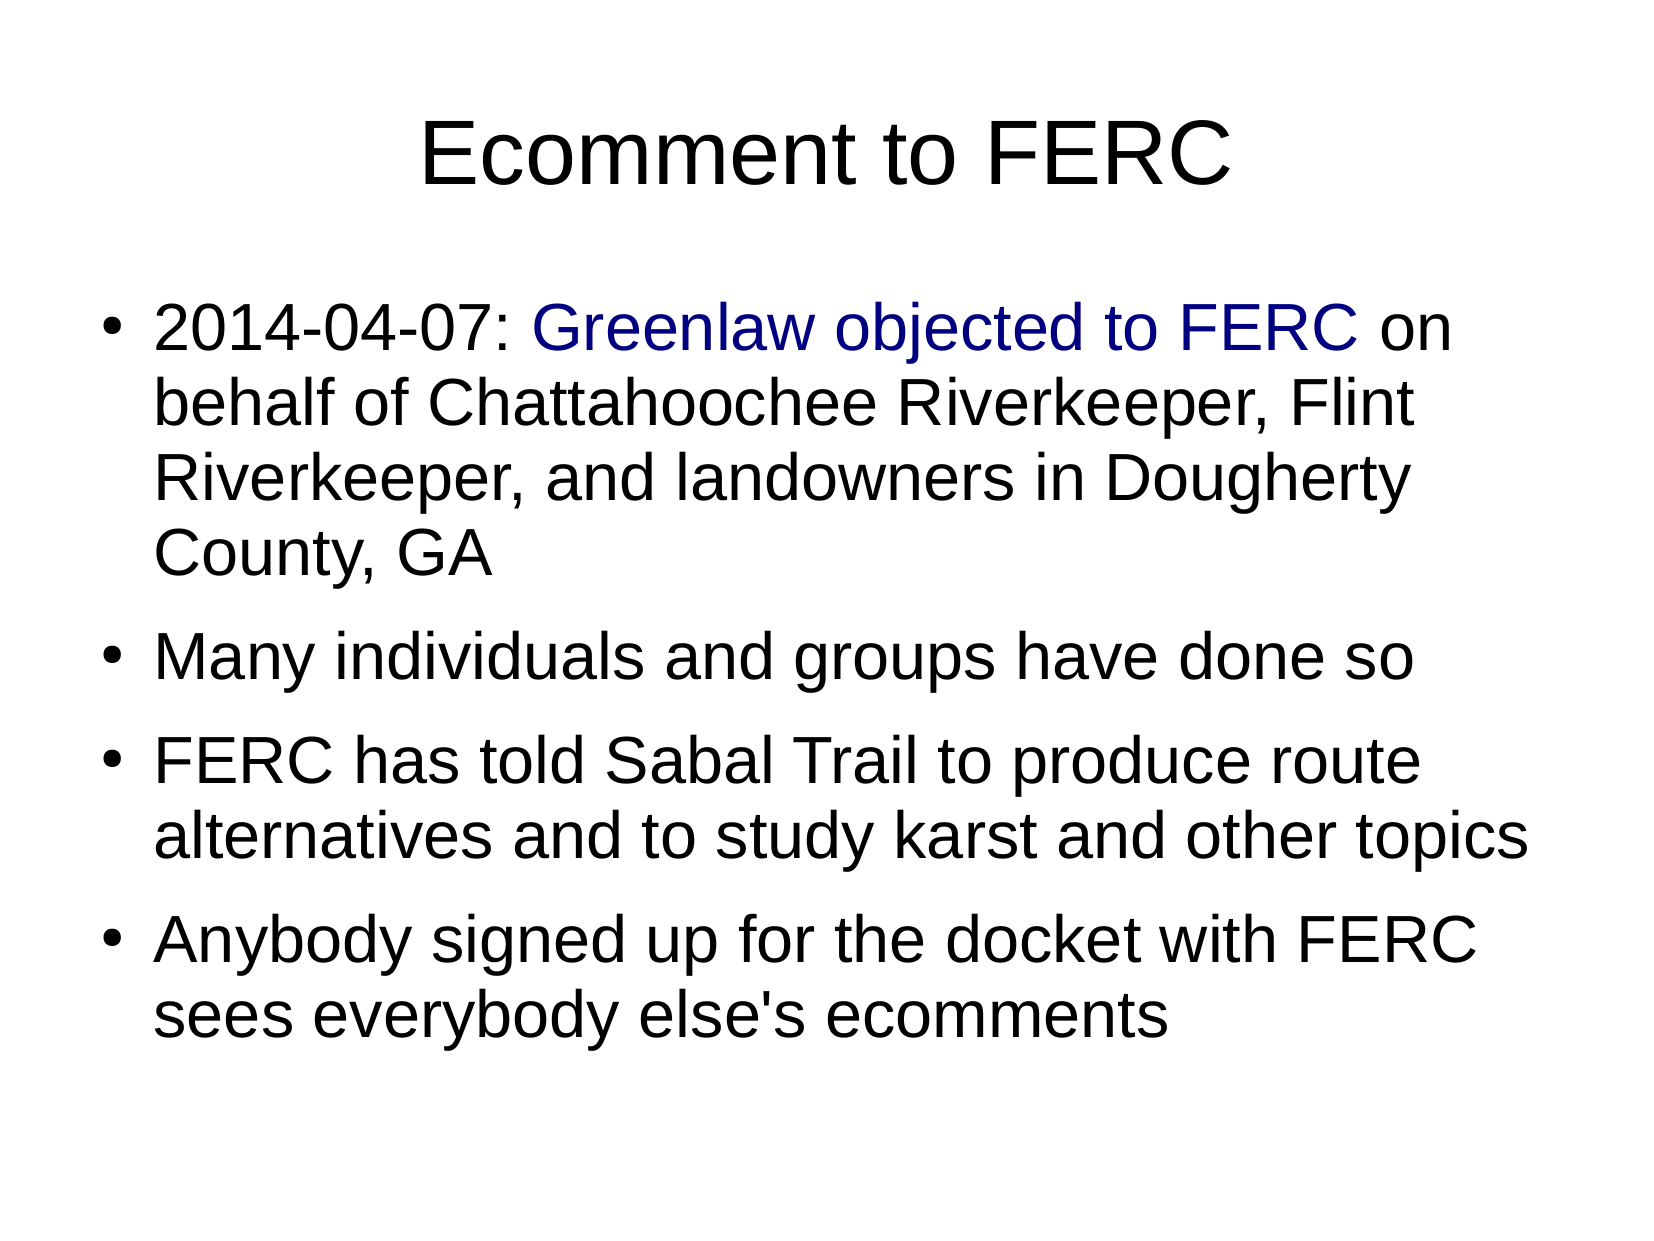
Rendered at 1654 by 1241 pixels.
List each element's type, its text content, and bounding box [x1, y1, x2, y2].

title Ecomment to FERC [82, 49, 1571, 257]
list 2014-04-07: Greenlaw objected to FERC on behalf of Chattahoochee Riverkeeper, Flint Riverkeeper, and landowners in Dougherty County, GA Many individuals and groups have done so FERC has told Sabal Trail to produce route alternatives and to study karst and other topics Anybody signed up for the docket with FERC sees everybody else's ecomments [82, 290, 1571, 1111]
